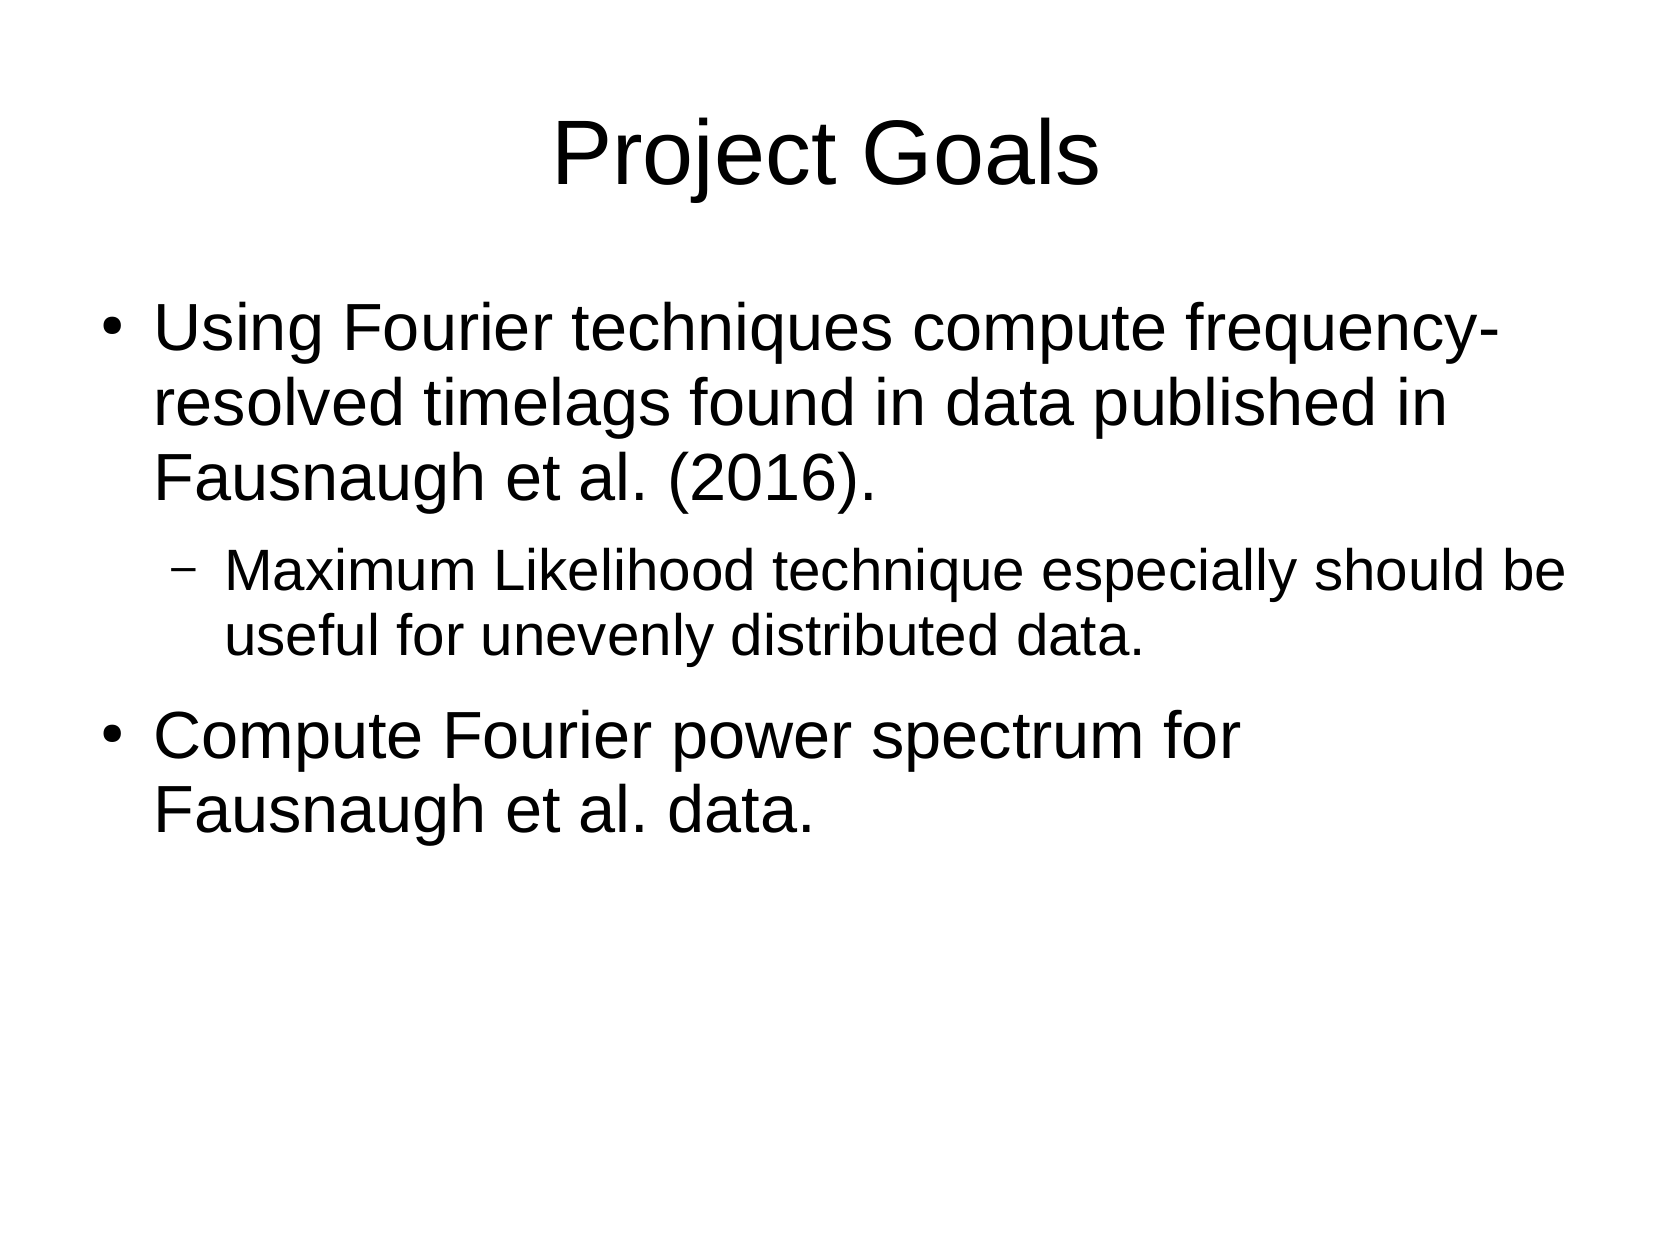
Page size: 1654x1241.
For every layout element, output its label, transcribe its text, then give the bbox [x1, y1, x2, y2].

list Using Fourier techniques compute frequency-resolved timelags found in data published in Fausnaugh et al. (2016). Maximum Likelihood technique especially should be useful for unevenly distributed data. Compute Fourier power spectrum for Fausnaugh et al. data. [82, 290, 1571, 1010]
title Project Goals [82, 49, 1571, 257]
